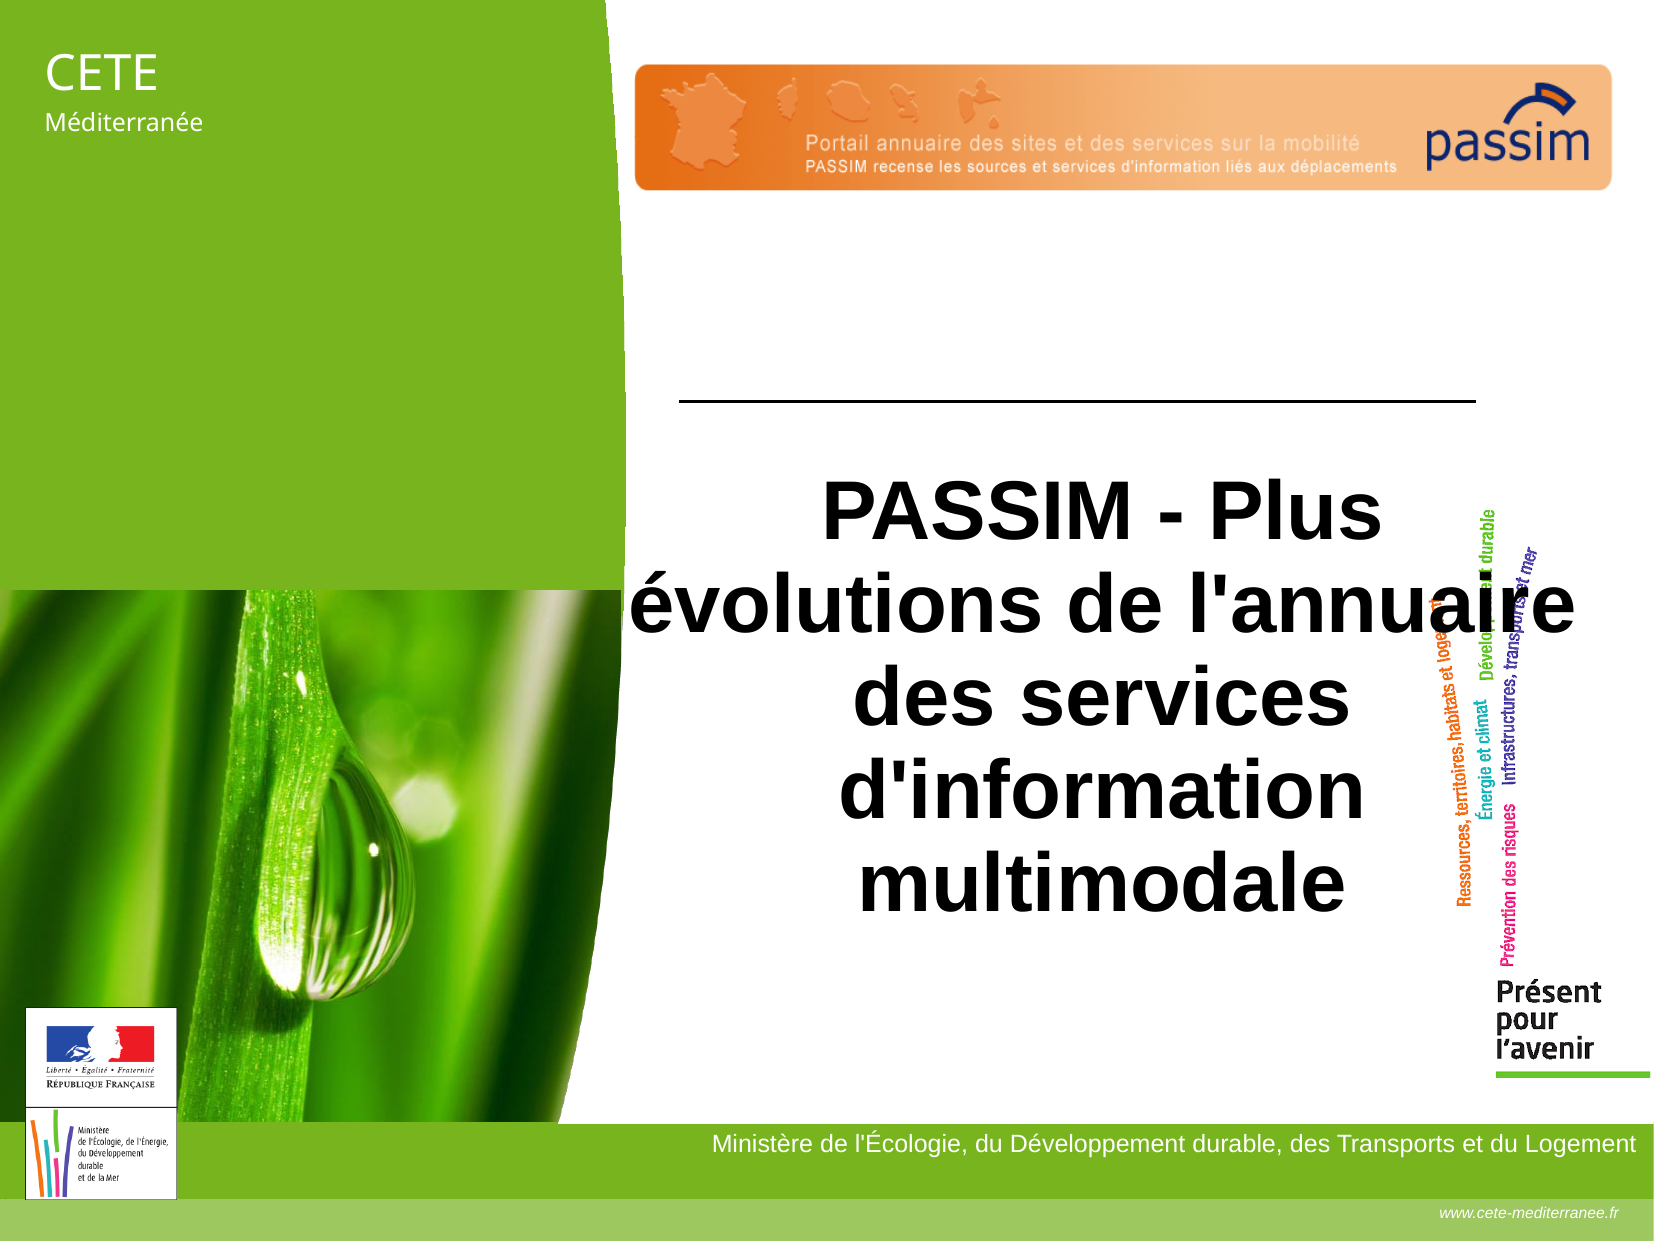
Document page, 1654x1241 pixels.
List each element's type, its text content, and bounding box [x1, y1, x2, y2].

text_box PASSIM - Plus évolutions de l'annuaire des services d'information multimodale [613, 457, 1654, 938]
picture [0, 0, 1654, 1241]
